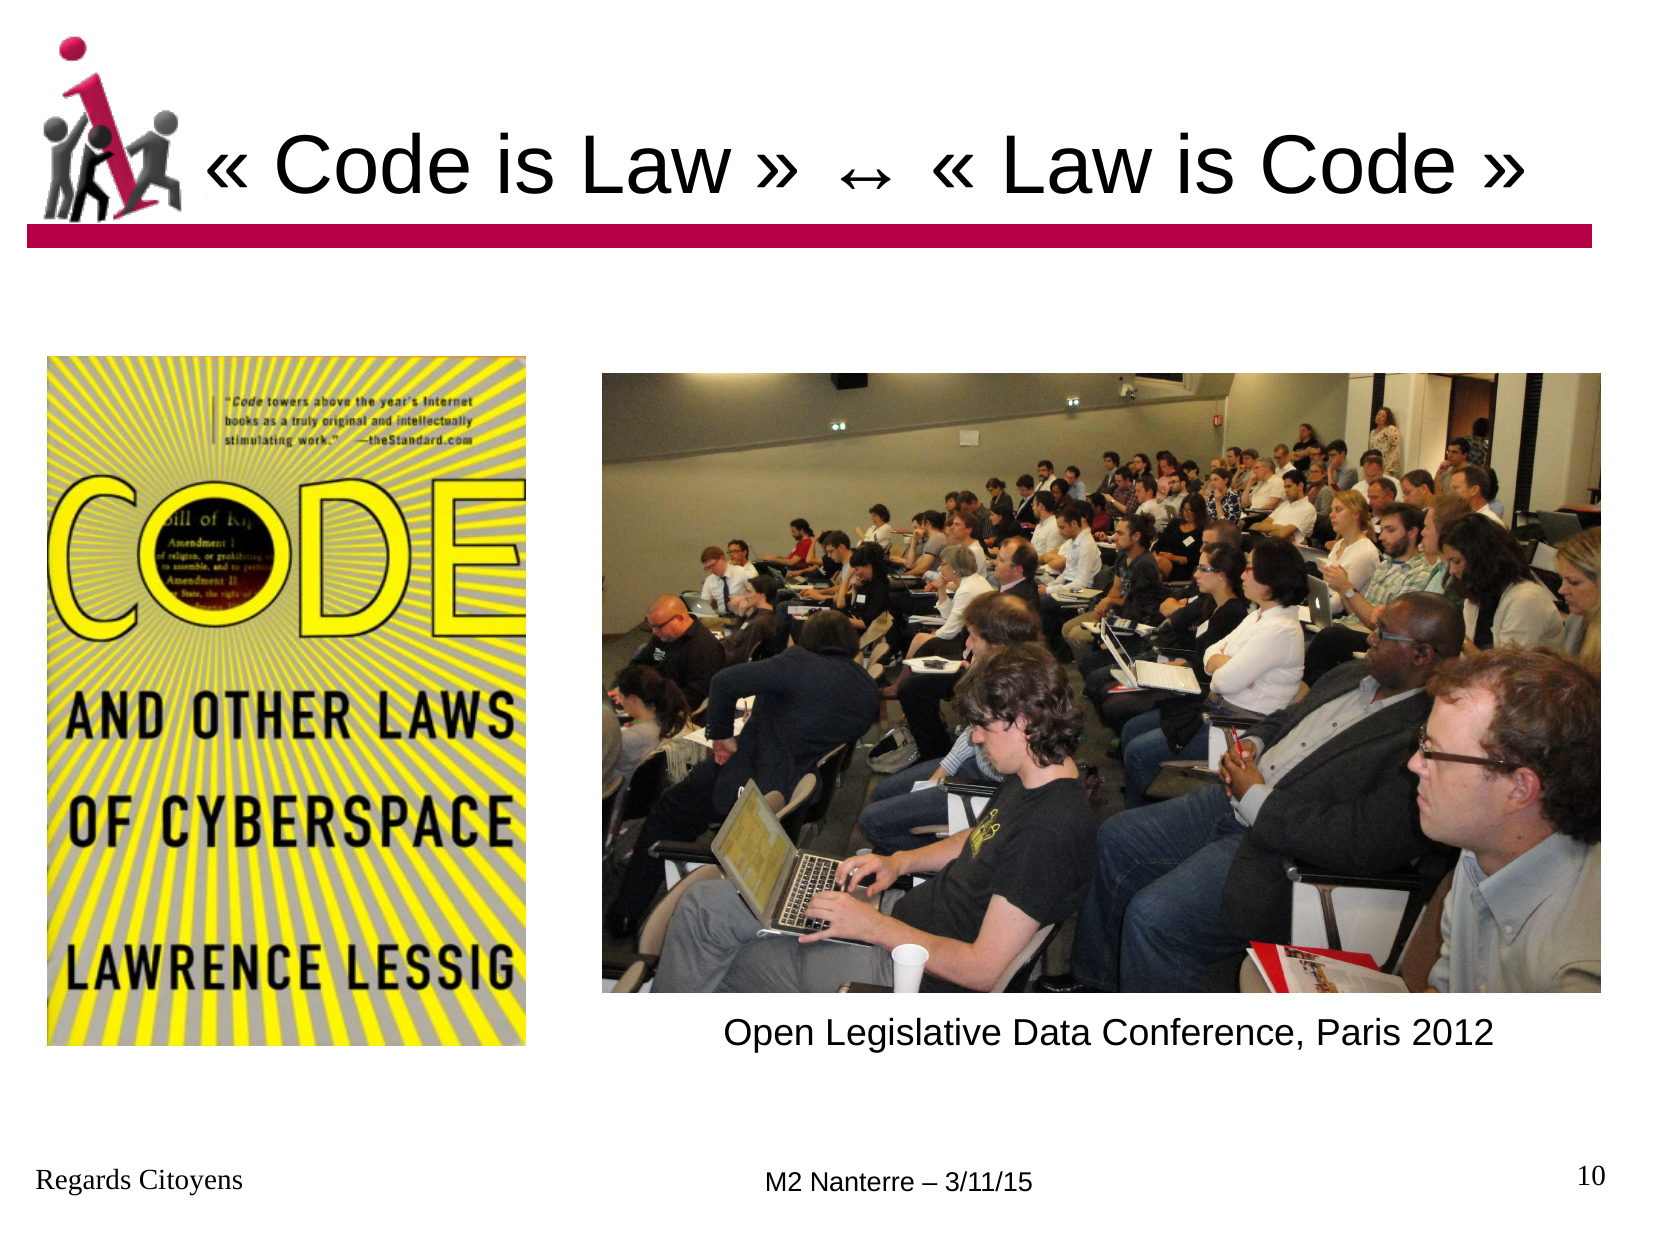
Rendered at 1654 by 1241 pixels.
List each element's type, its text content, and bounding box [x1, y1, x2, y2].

picture [27, 31, 208, 224]
picture [602, 373, 1601, 993]
picture [47, 356, 526, 1046]
text_box Open Legislative Data Conference, Paris 2012 [708, 1003, 1510, 1061]
title « Code is Law » ↔ « Law is Code » [204, 68, 1593, 261]
